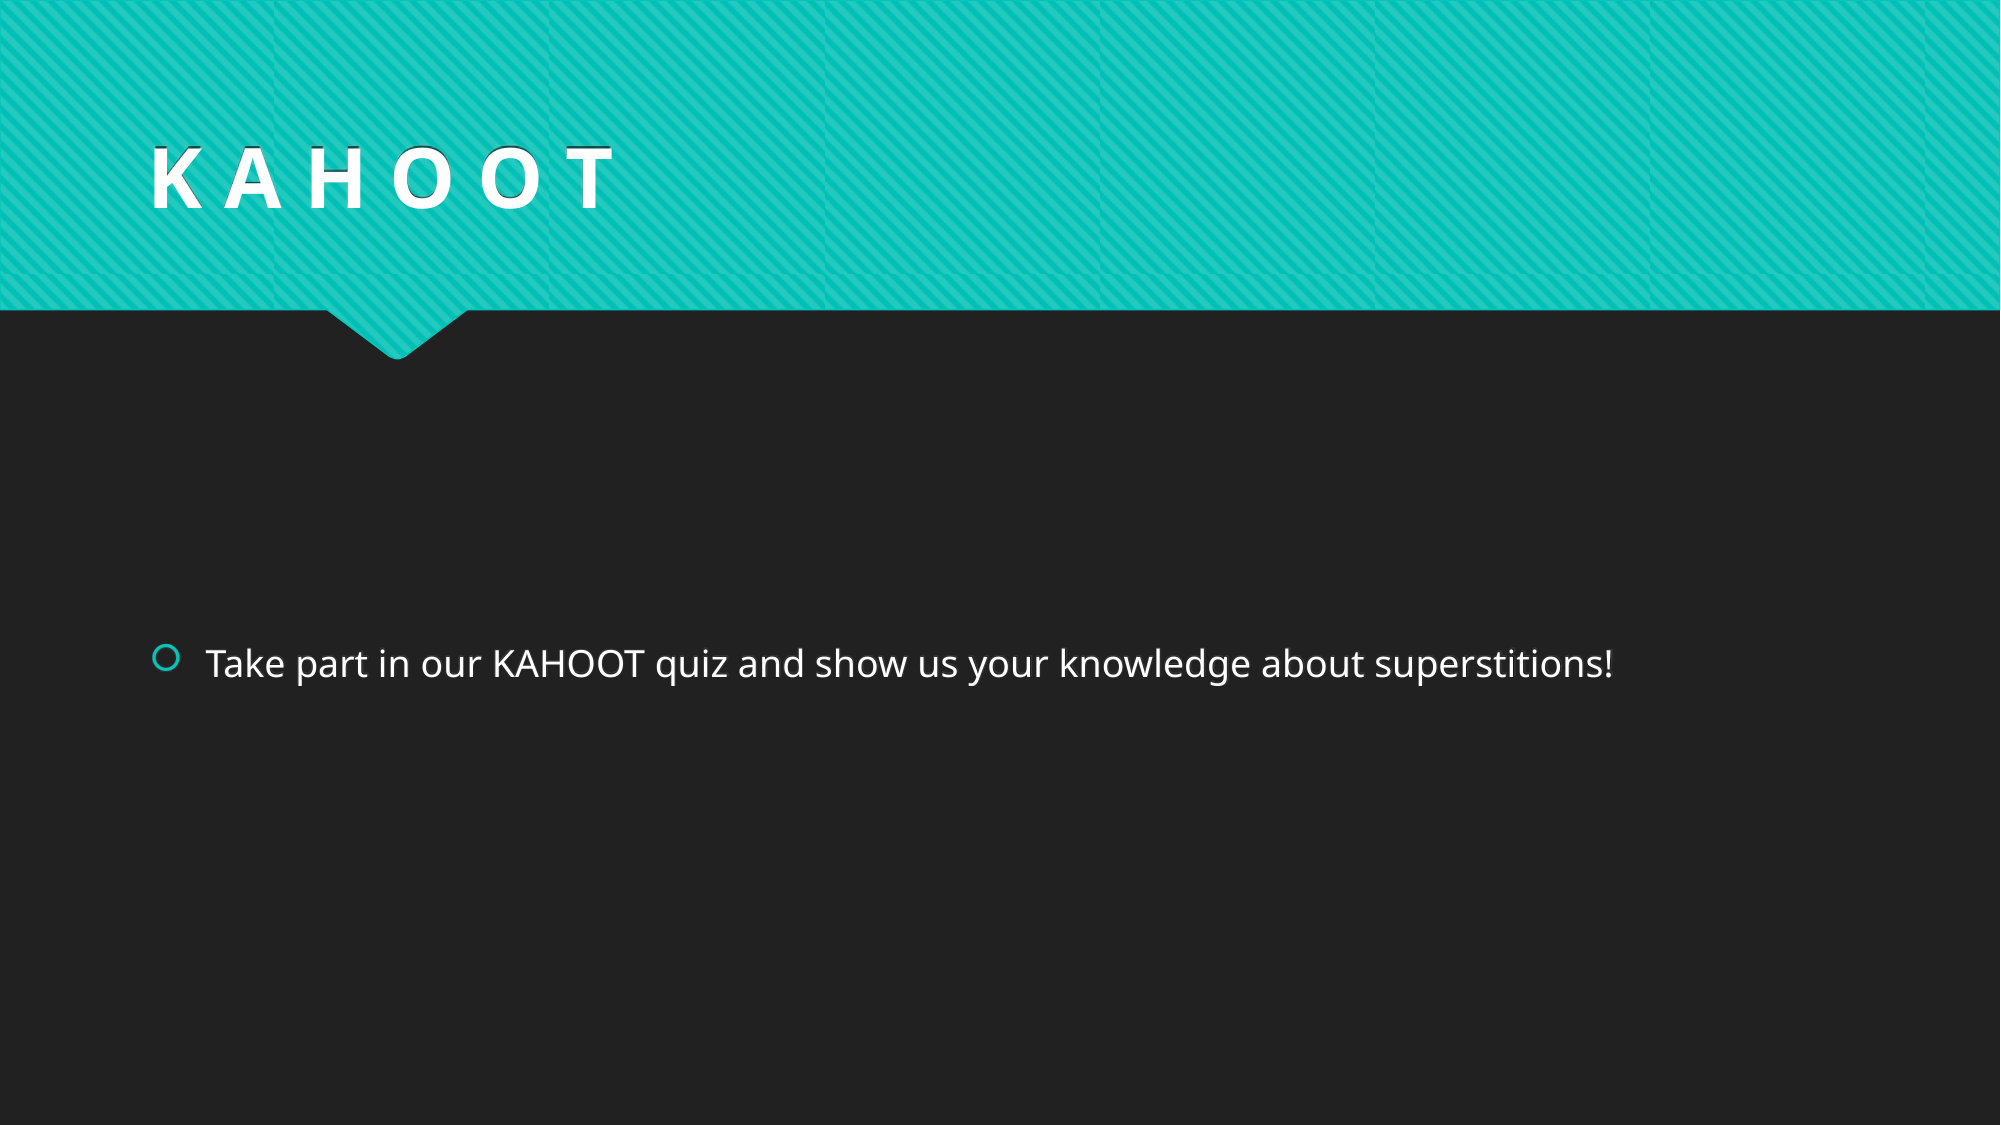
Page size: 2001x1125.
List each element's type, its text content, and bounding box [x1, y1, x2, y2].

list Take part in our KAHOOT quiz and show us your knowledge about superstitions! [134, 364, 1866, 962]
title K A H O O T [132, 73, 1868, 233]
